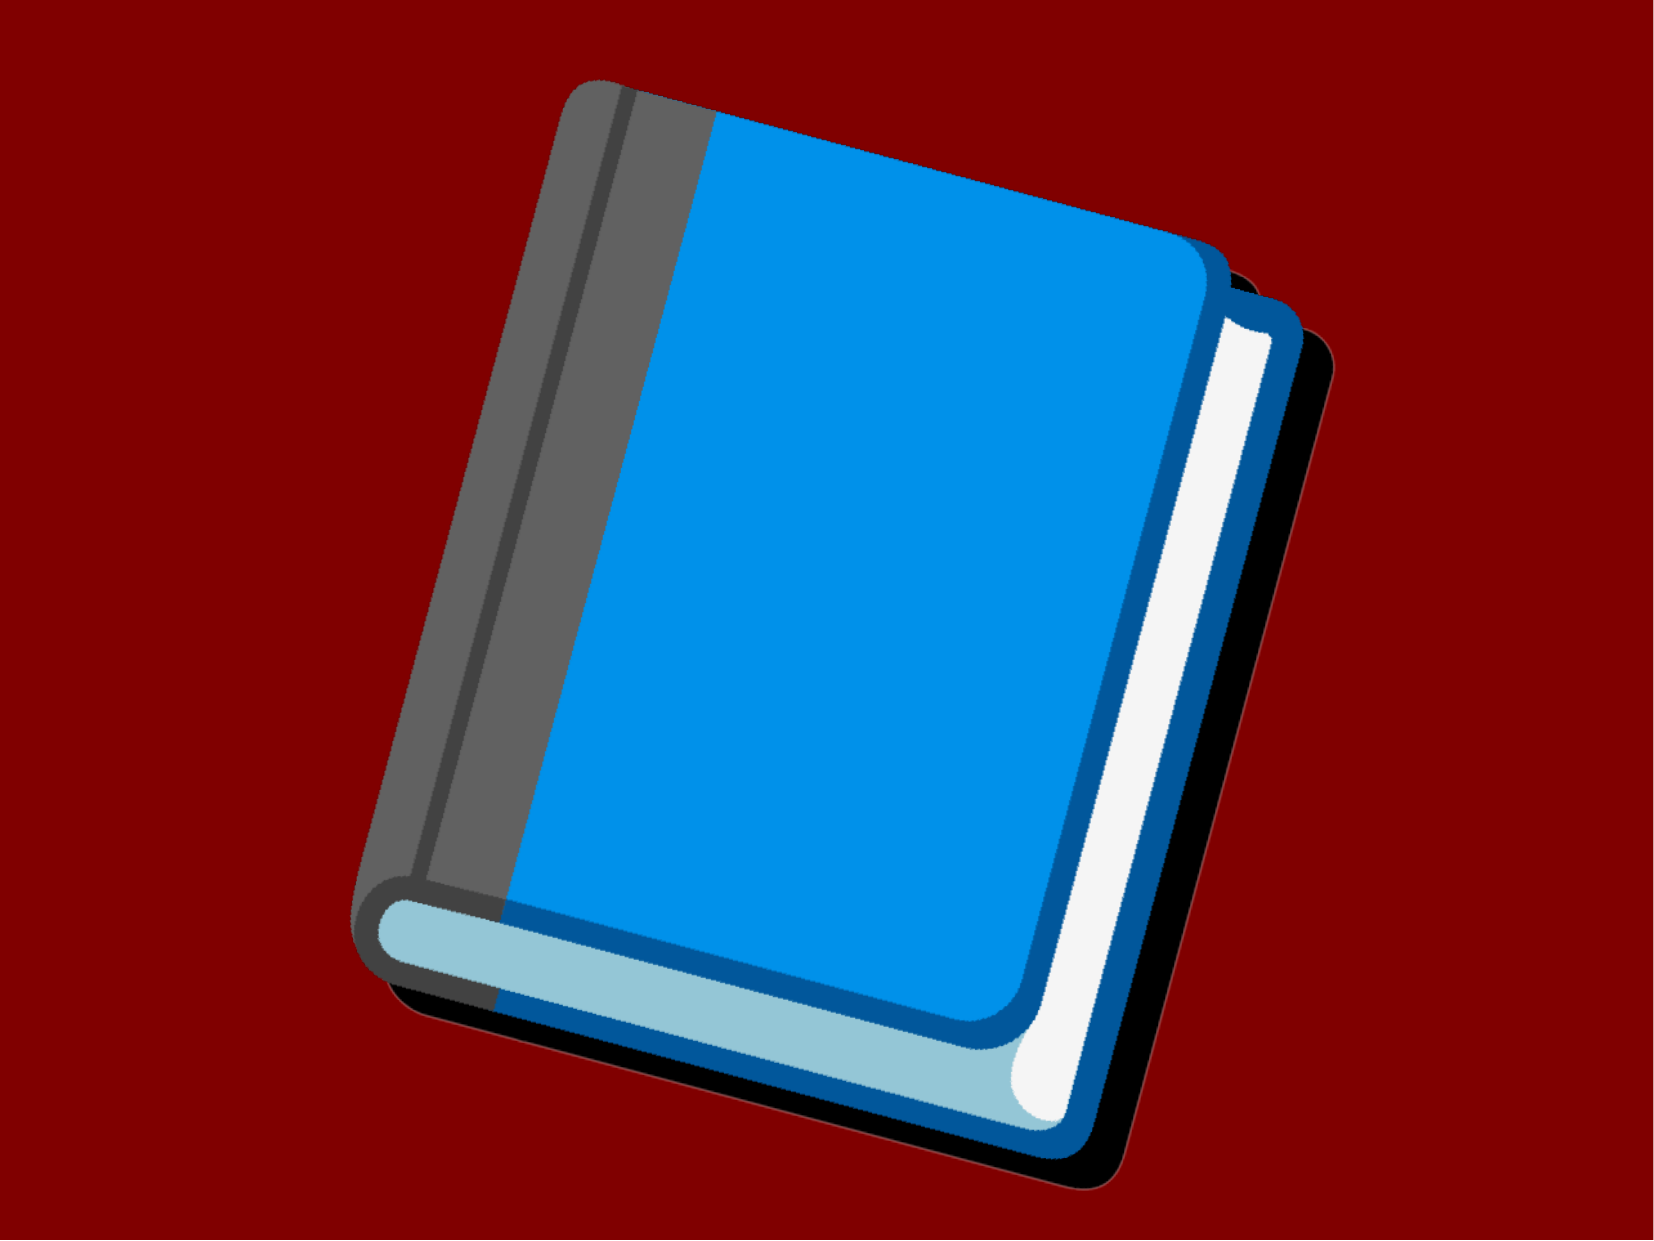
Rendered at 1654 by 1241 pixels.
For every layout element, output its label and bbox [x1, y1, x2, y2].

picture [196, 0, 1458, 1241]
